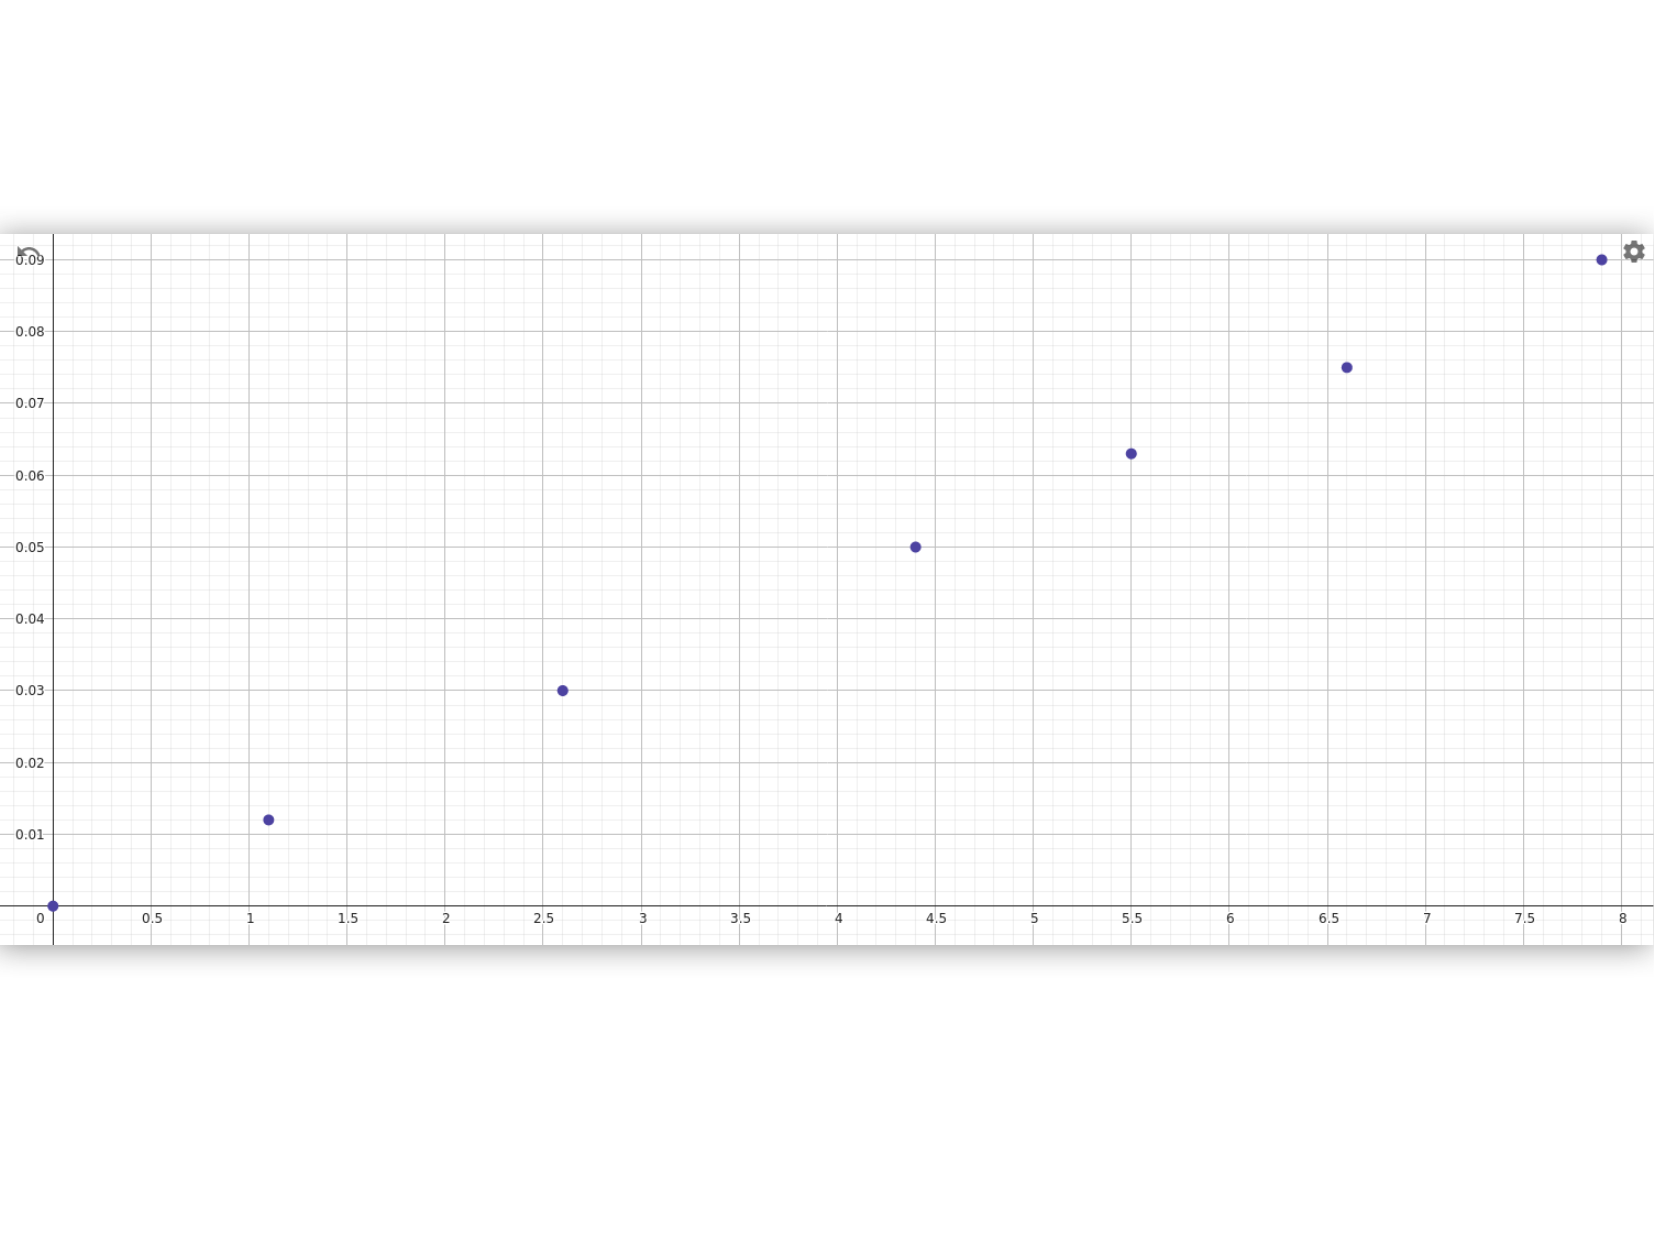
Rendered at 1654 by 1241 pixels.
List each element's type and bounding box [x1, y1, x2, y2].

picture [0, 234, 1654, 945]
